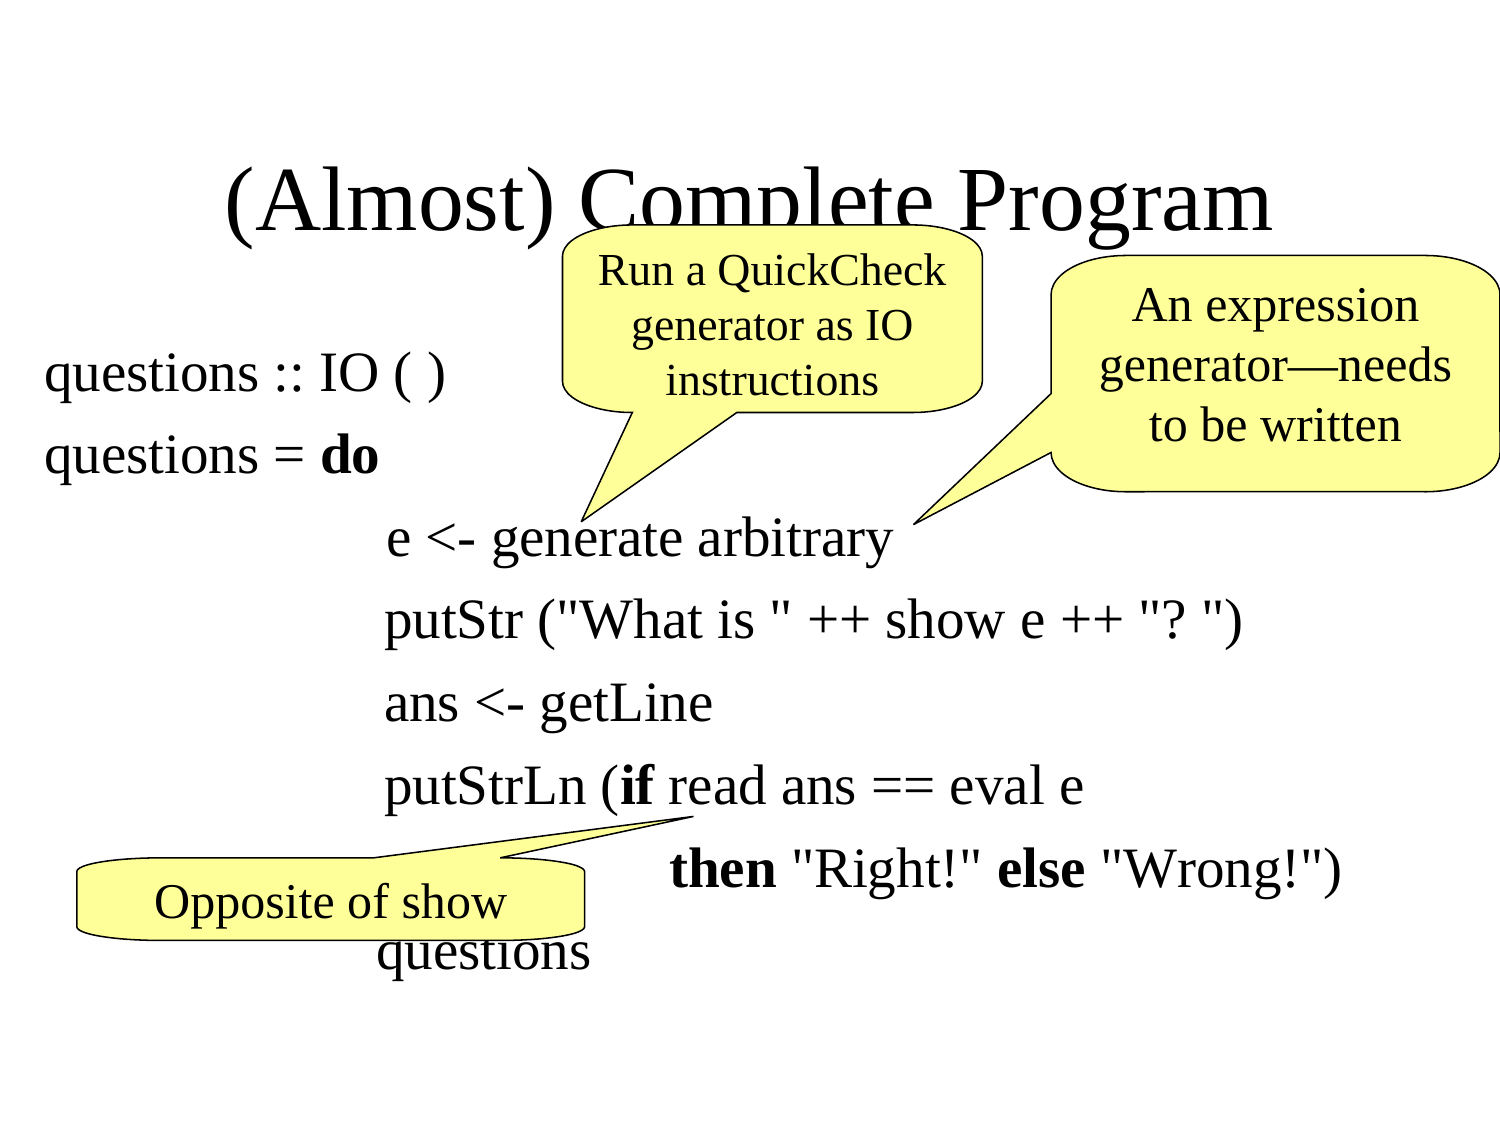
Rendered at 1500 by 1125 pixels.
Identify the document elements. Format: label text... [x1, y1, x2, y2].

list questions :: IO ( ) questions = do e <- generate arbitrary putStr ("What is " ++ show e ++ "? ") ans <- getLine putStrLn (if read ans == eval e then "Right!" else "Wrong!") questions [29, 326, 1417, 1002]
text_box Opposite of show [76, 816, 694, 941]
text_box Run a QuickCheck generator as IO instructions [562, 224, 983, 522]
text_box An expression generator—needs to be written [913, 255, 1500, 525]
title (Almost) Complete Program [112, 99, 1388, 288]
